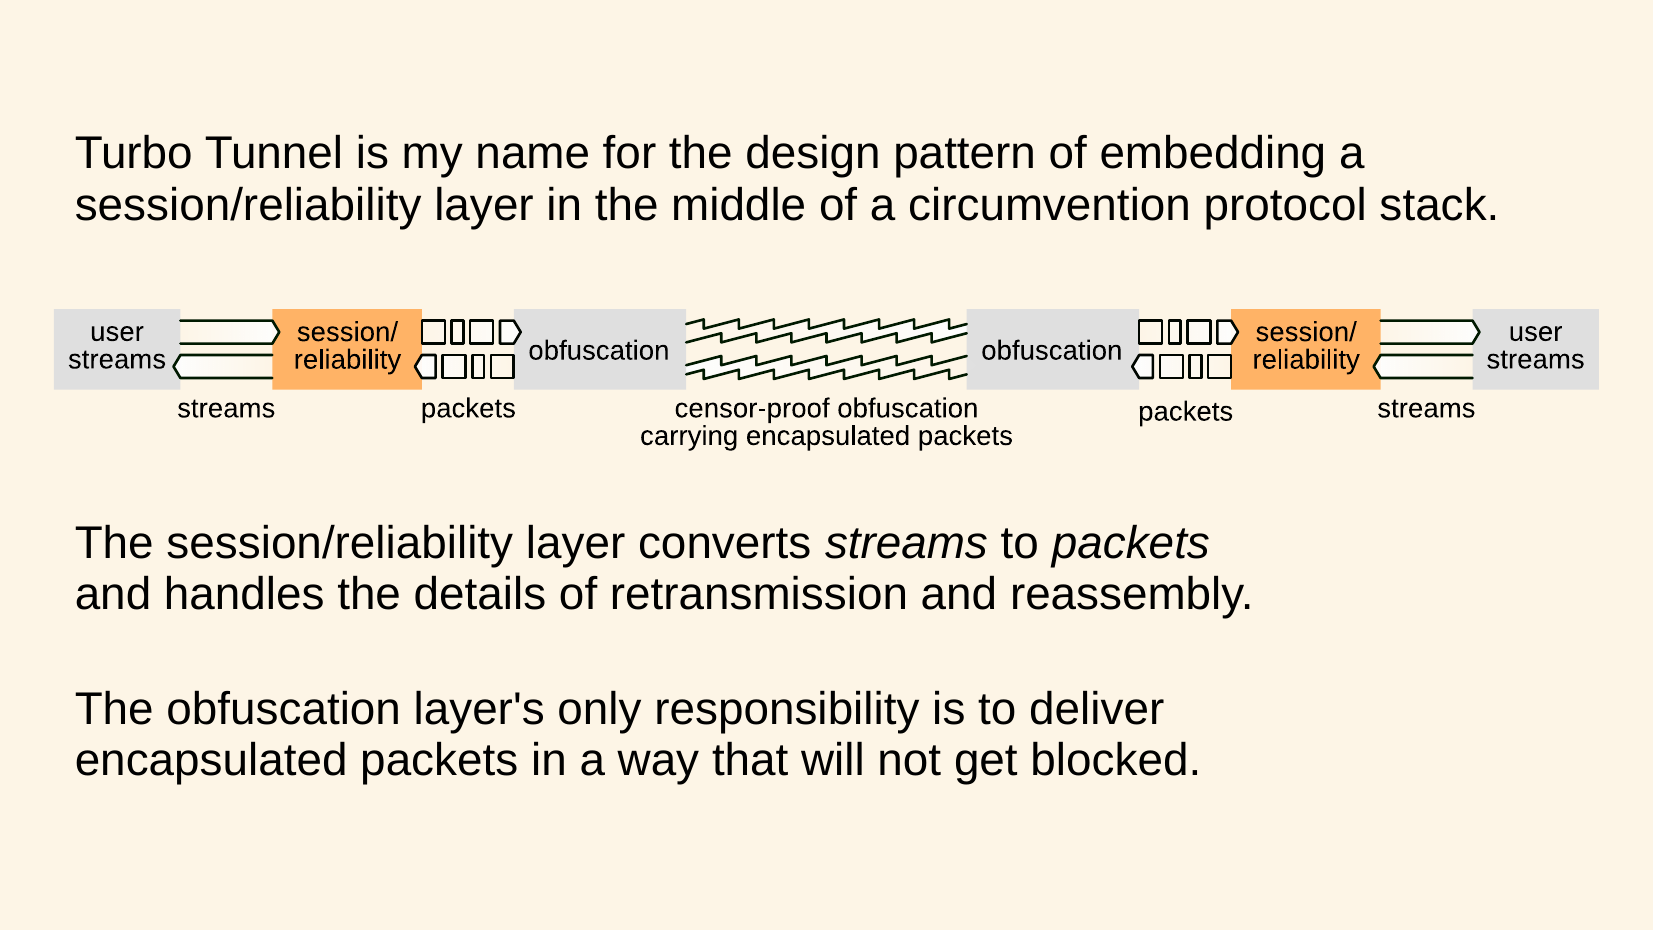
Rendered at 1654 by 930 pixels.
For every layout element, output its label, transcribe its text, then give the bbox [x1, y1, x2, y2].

picture [53, 309, 1599, 455]
text_box Turbo Tunnel is my name for the design pattern of embedding a session/reliability layer in the middle of a circumvention protocol stack. [60, 119, 1591, 238]
text_box The session/reliability layer converts streams to packets and handles the details of retransmission and reassembly. [60, 509, 1291, 628]
text_box The obfuscation layer's only responsibility is to deliver encapsulated packets in a way that will not get blocked. [60, 675, 1336, 793]
